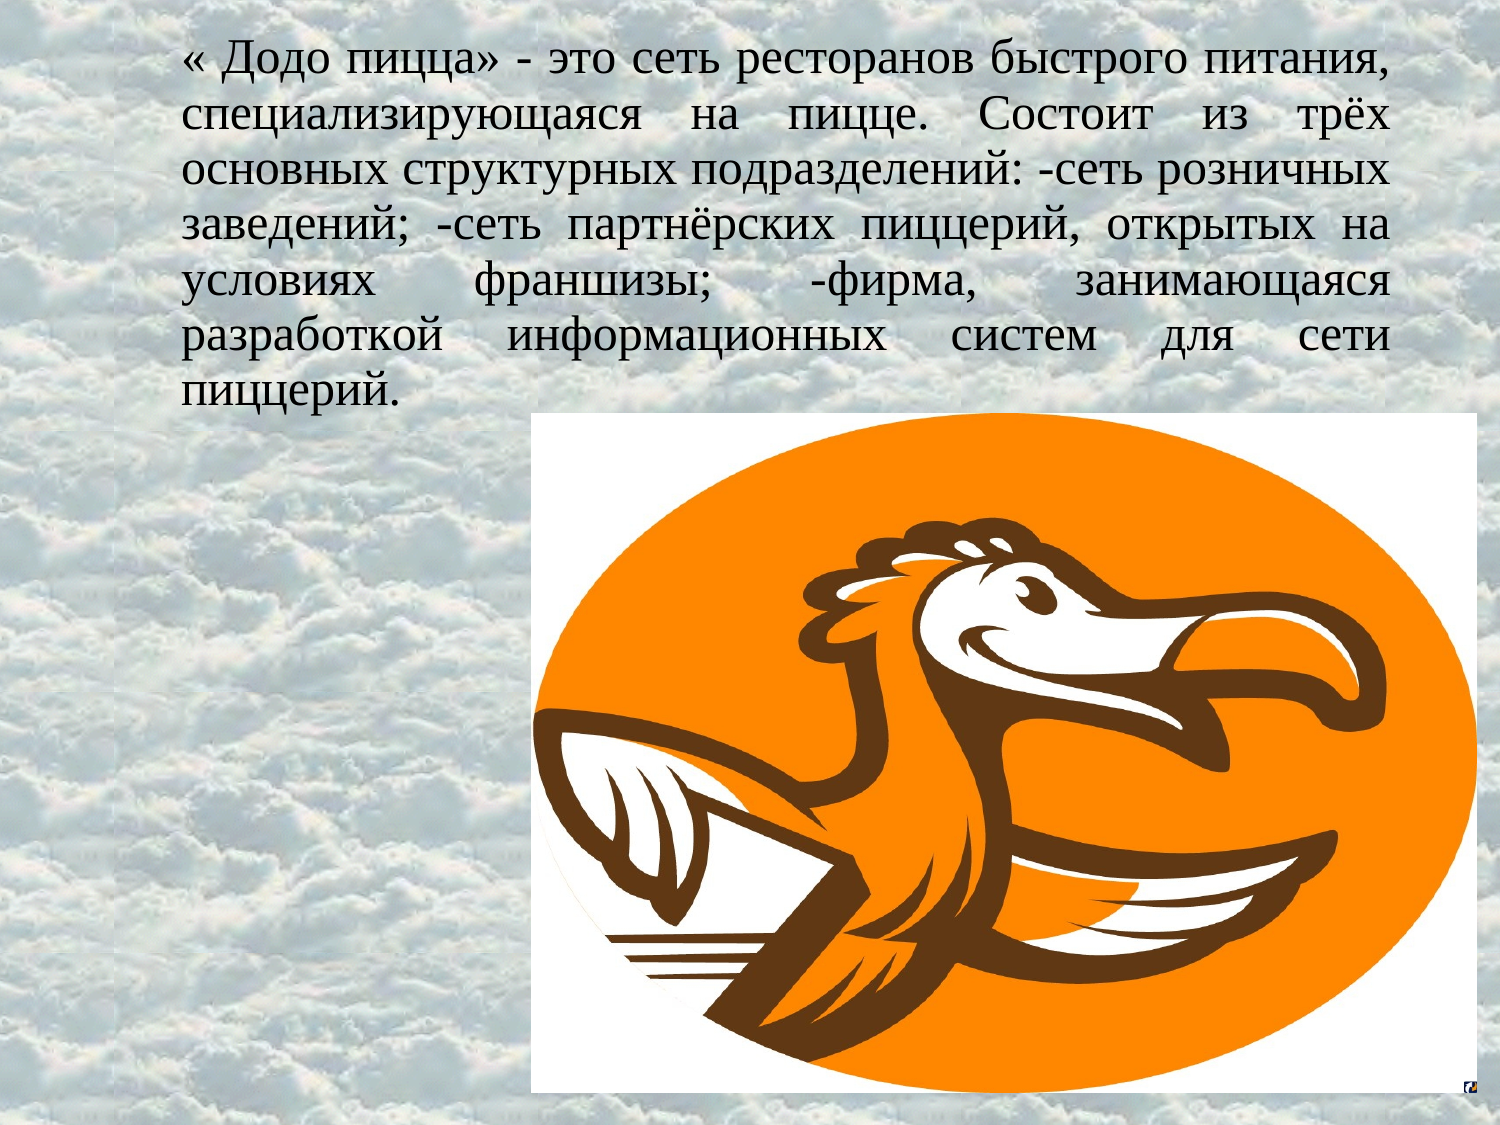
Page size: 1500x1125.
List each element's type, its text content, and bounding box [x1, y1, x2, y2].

picture [0, 0, 1500, 1125]
list « Додо пицца» - это сеть ресторанов быстрого питания, специализирующаяся на пицце. Состоит из трёх основных структурных подразделений: -сеть розничных заведений; -сеть партнёрских пиццерий, открытых на условиях франшизы; -фирма, занимающаяся разработкой информационных систем для сети пиццерий. [110, 29, 1392, 1022]
